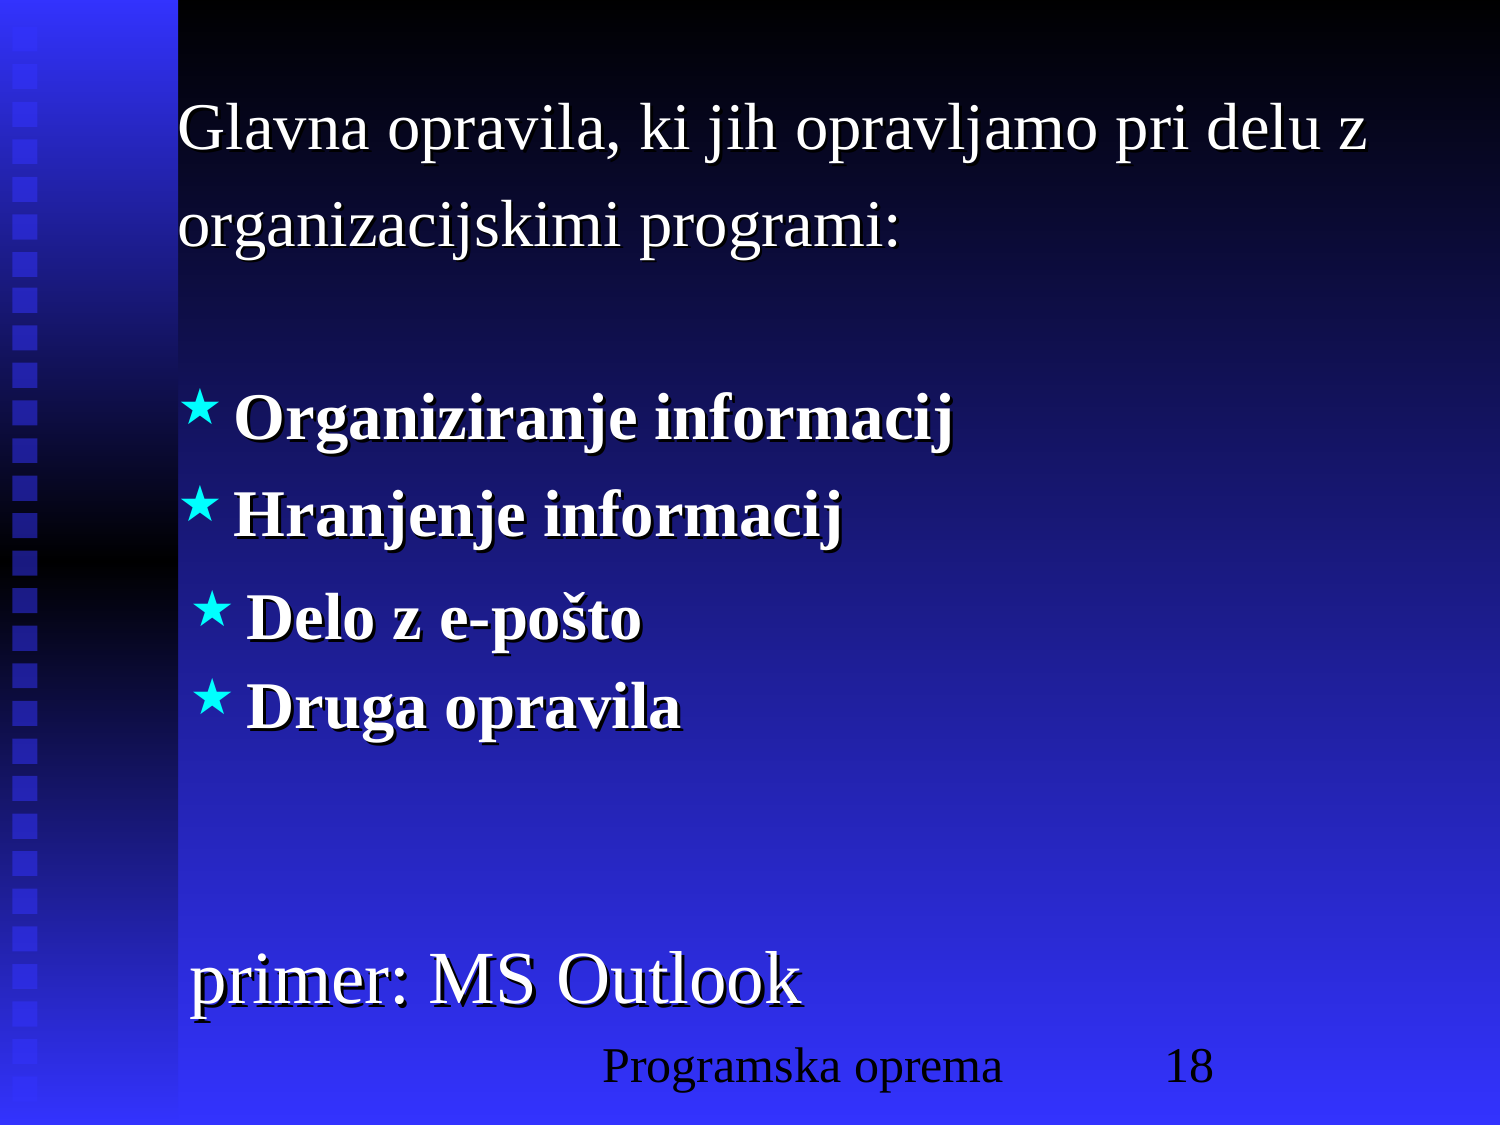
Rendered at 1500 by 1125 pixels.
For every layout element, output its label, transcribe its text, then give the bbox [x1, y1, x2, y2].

list Glavna opravila, ki jih opravljamo pri delu z organizacijskimi programi: Organiziranje informacij Hranjenje informacij [162, 74, 1500, 563]
text_box Delo z e-pošto Druga opravila primer: MS Outlook [174, 575, 1425, 775]
